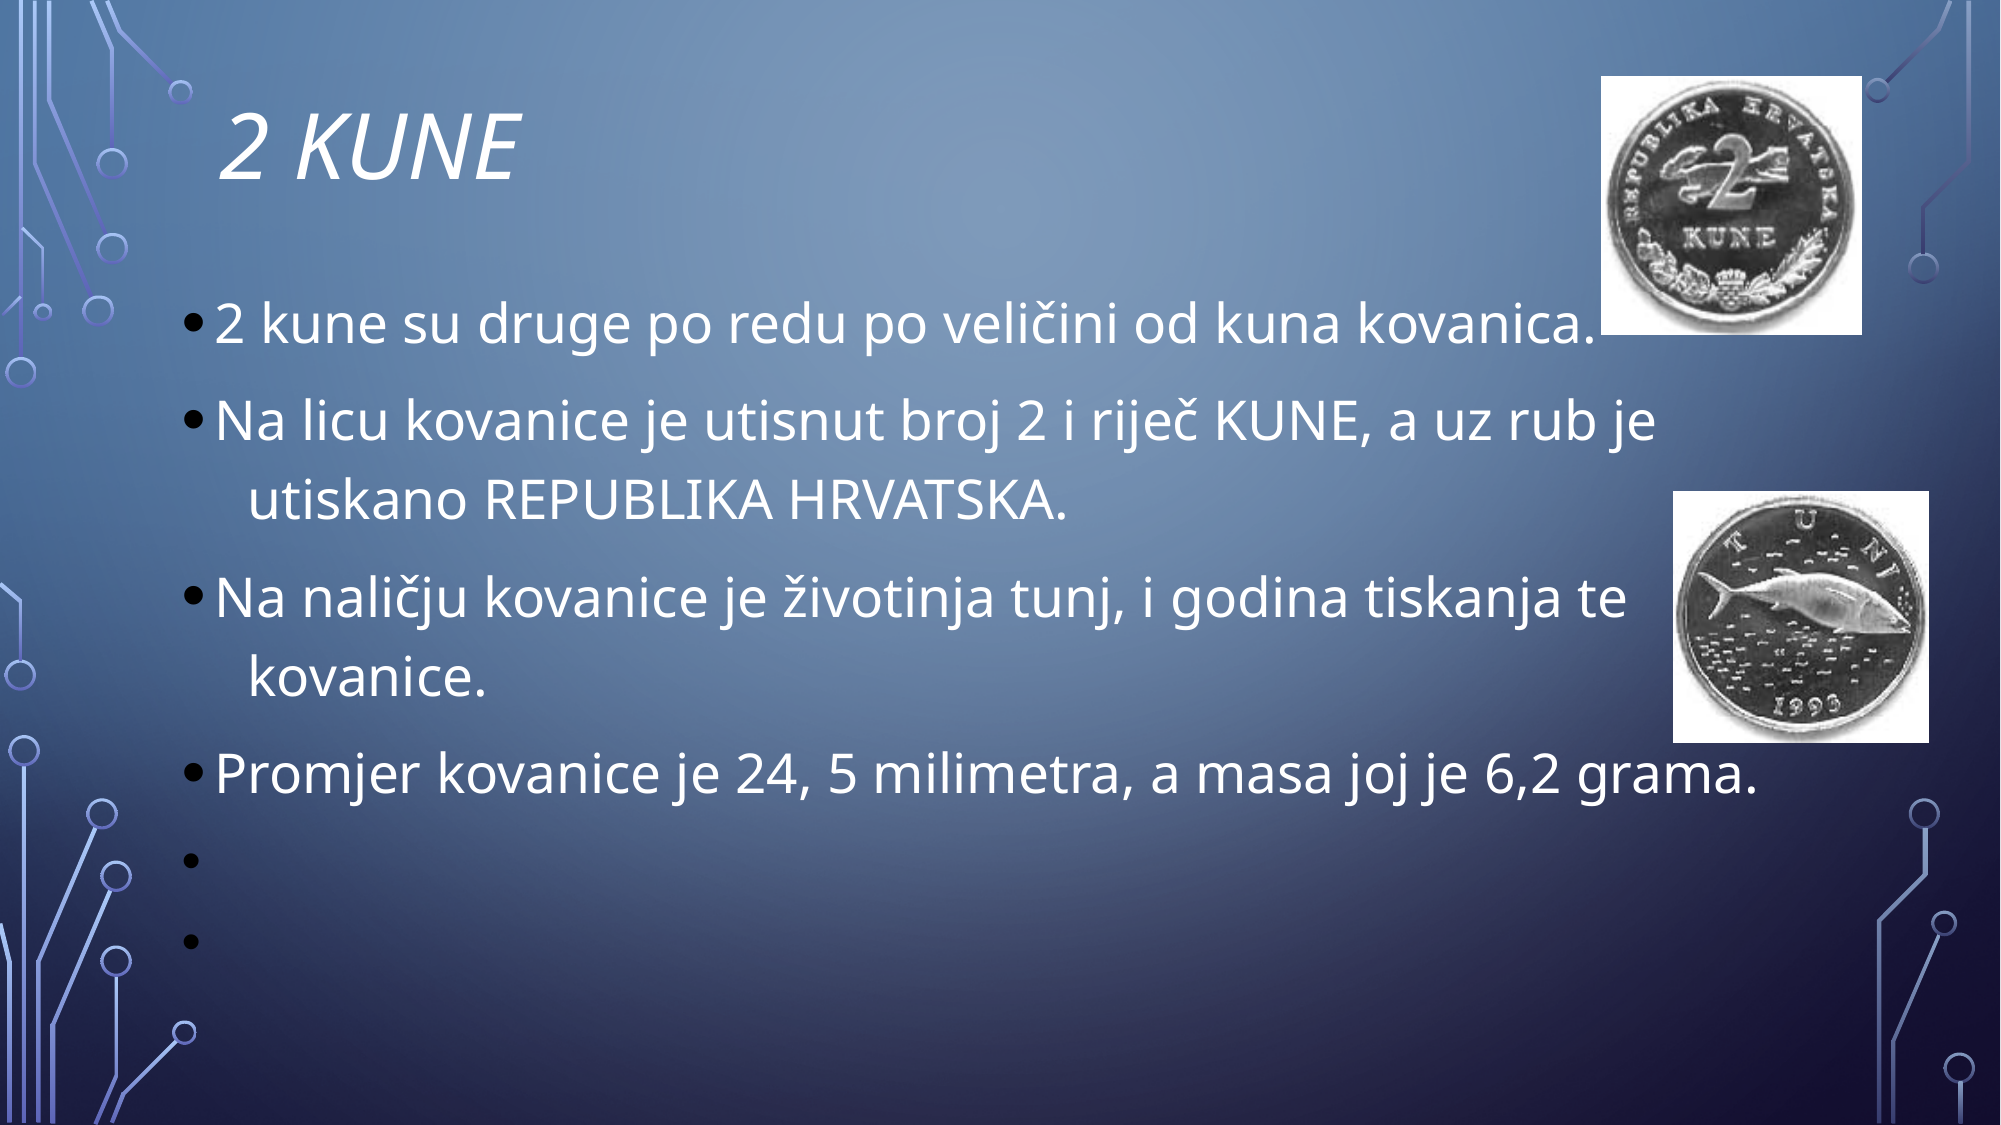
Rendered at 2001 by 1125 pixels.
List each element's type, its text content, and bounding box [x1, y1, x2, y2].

picture [1601, 76, 1862, 335]
list 2 kune su druge po redu po veličini od kuna kovanica. Na licu kovanice je utisnut broj 2 i riječ KUNE, a uz rub je utiskano REPUBLIKA HRVATSKA. Na naličju kovanice je životinja tunj, i godina tiskanja te kovanice. Promjer kovanice je 24, 5 milimetra, a masa joj je 6,2 grama. [166, 267, 1811, 888]
title 2 KUNE [204, 32, 1755, 267]
picture [1673, 491, 1929, 743]
